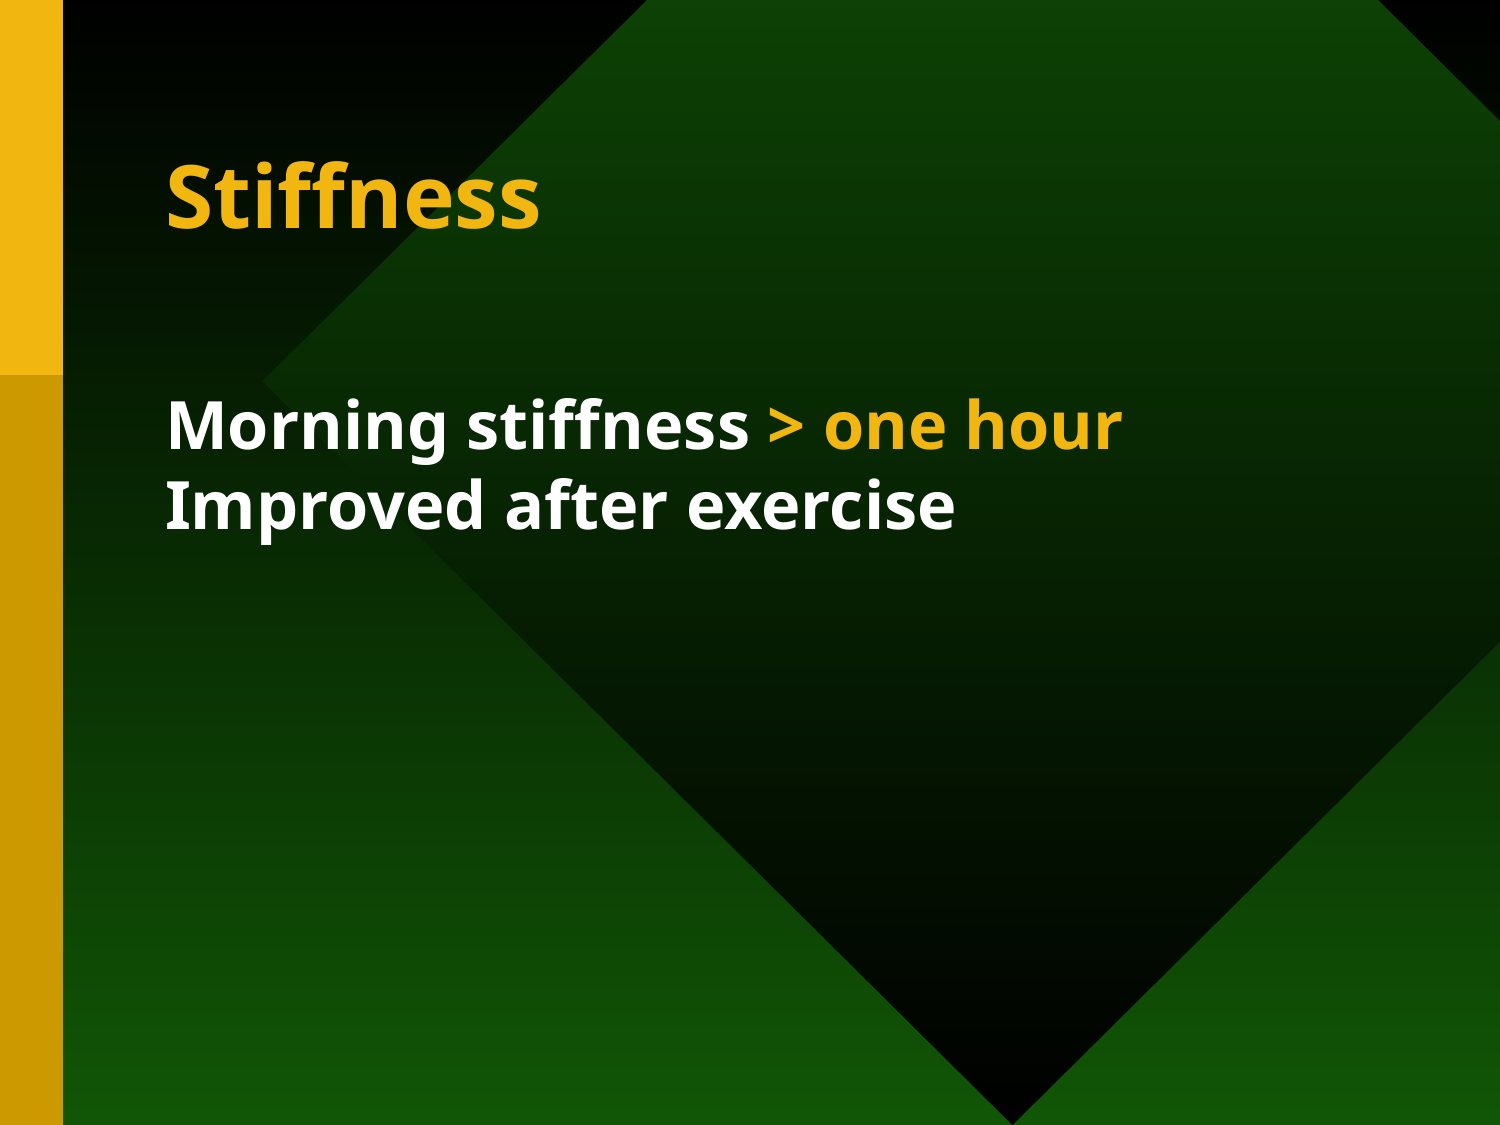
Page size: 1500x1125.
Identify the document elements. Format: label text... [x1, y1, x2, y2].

title Stiffness [150, 99, 1388, 288]
list Morning stiffness > one hour Improved after exercise [150, 375, 1388, 976]
